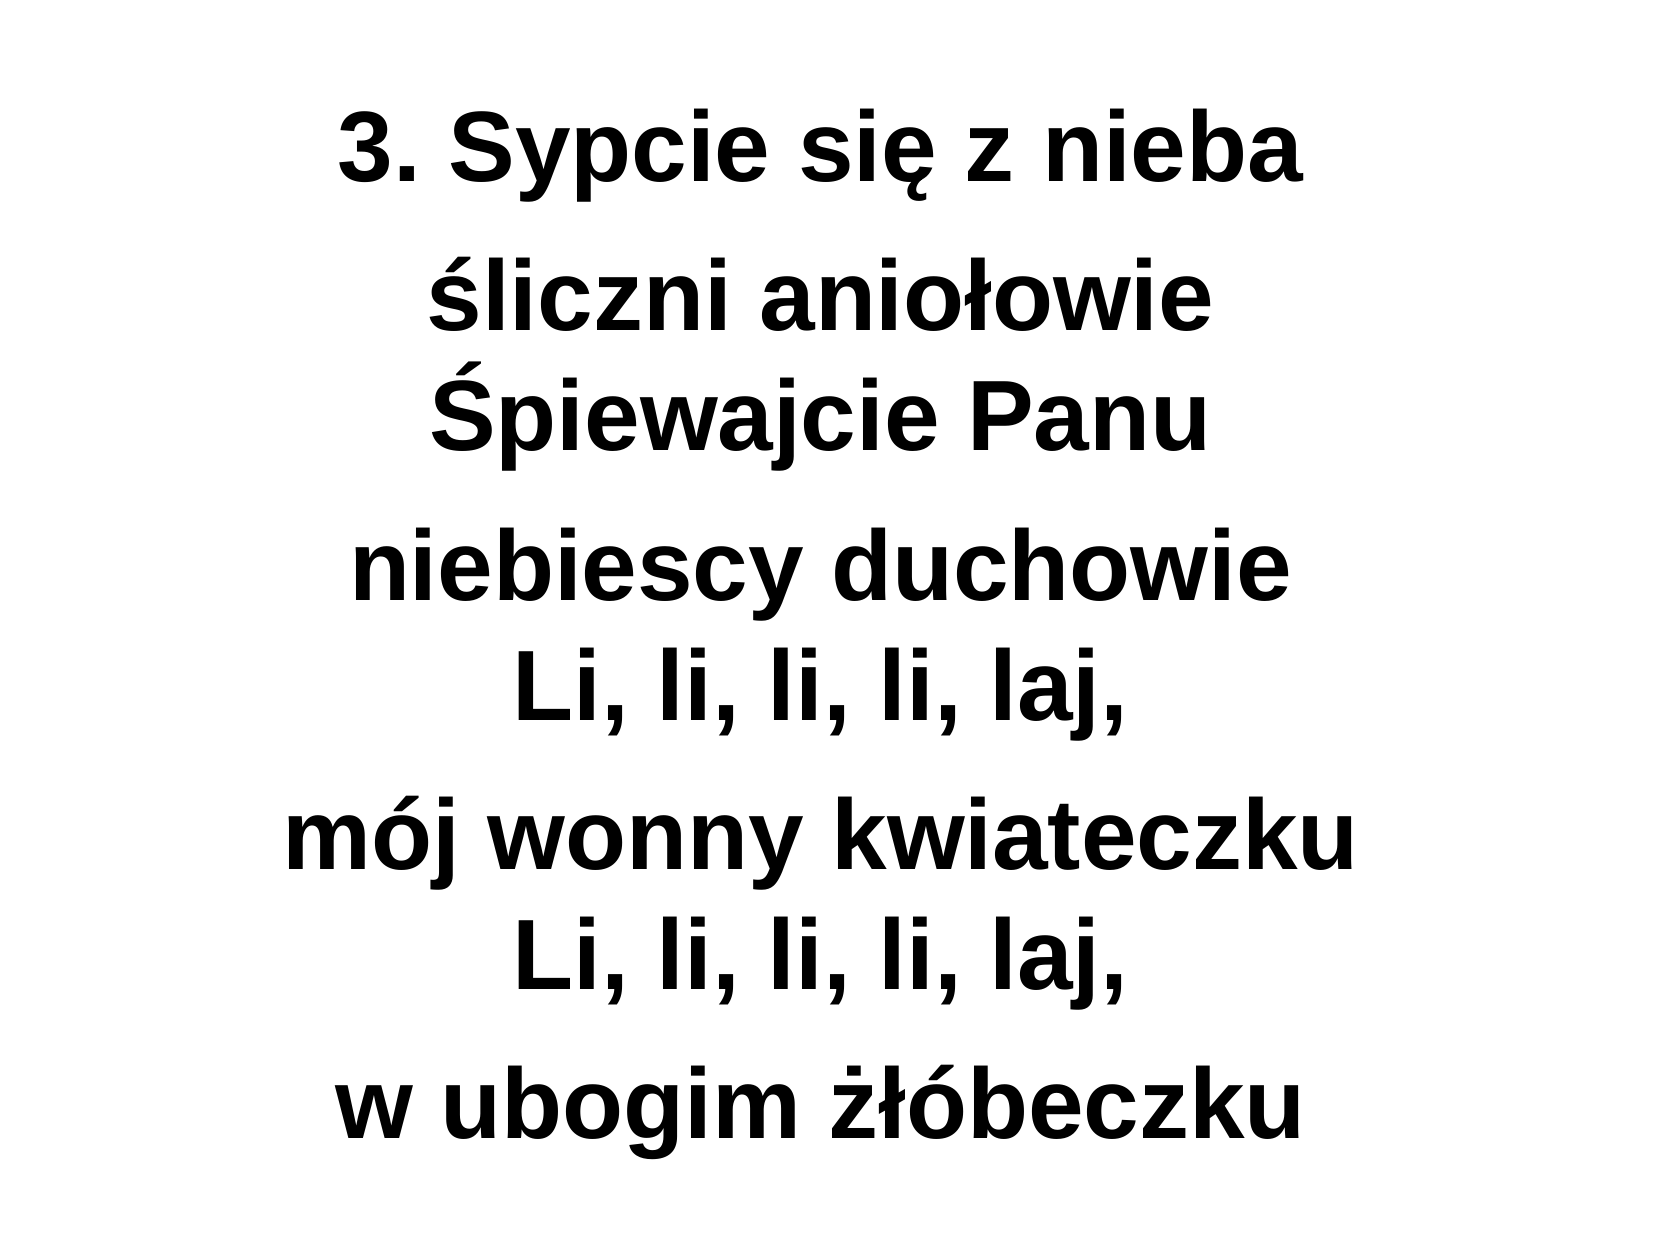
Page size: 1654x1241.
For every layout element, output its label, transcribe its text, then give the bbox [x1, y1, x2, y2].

subtitle 3. Sypcie się z nieba śliczni aniołowie Śpiewajcie Panu niebiescy duchowie Li, li, li, li, laj, mój wonny kwiateczku Li, li, li, li, laj, w ubogim żłóbeczku [0, 76, 1642, 1164]
